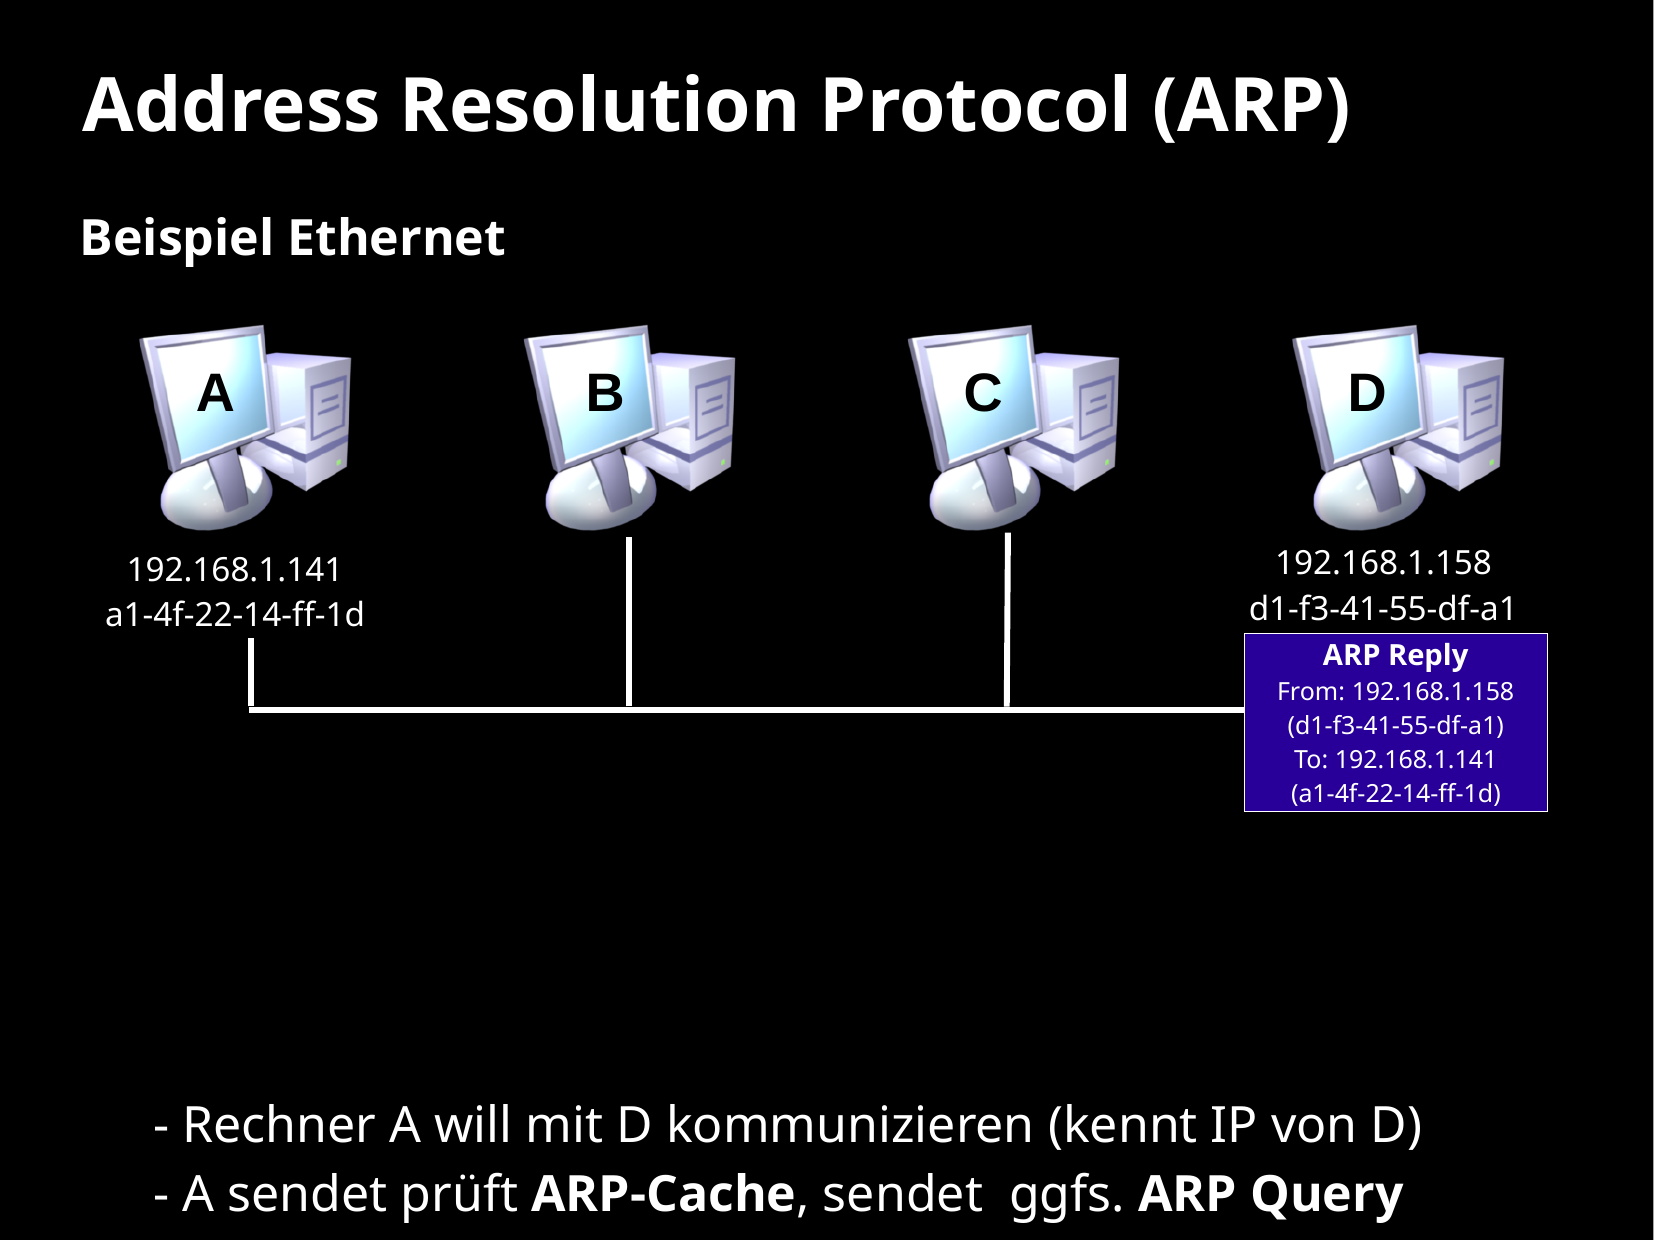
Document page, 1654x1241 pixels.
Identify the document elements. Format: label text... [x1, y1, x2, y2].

text_box B [564, 348, 646, 438]
text_box A [175, 348, 256, 438]
picture [125, 308, 364, 532]
picture [1278, 308, 1517, 526]
text_box ARP Reply From: 192.168.1.158 (d1-f3-41-55-df-a1) To: 192.168.1.141 (a1-4f-22-14-ff-1d) [1244, 633, 1548, 812]
text_box D [1326, 349, 1408, 438]
picture [894, 308, 1132, 546]
text_box C [942, 349, 1024, 438]
text_box 192.168.1.158 d1-f3-41-55-df-a1 [1228, 526, 1578, 634]
text_box 192.168.1.141 a1-4f-22-14-ff-1d [84, 532, 425, 640]
title Address Resolution Protocol (ARP) [82, 56, 1571, 188]
text_box Beispiel Ethernet - Rechner A will mit D kommunizieren (kennt IP von D) - A sendet prüft ARP-Cache, sendet ggfs. ARP Query - D erkennt seine IP-Adresse, sendet ARP Reply [59, 188, 1579, 1241]
picture [510, 308, 748, 546]
